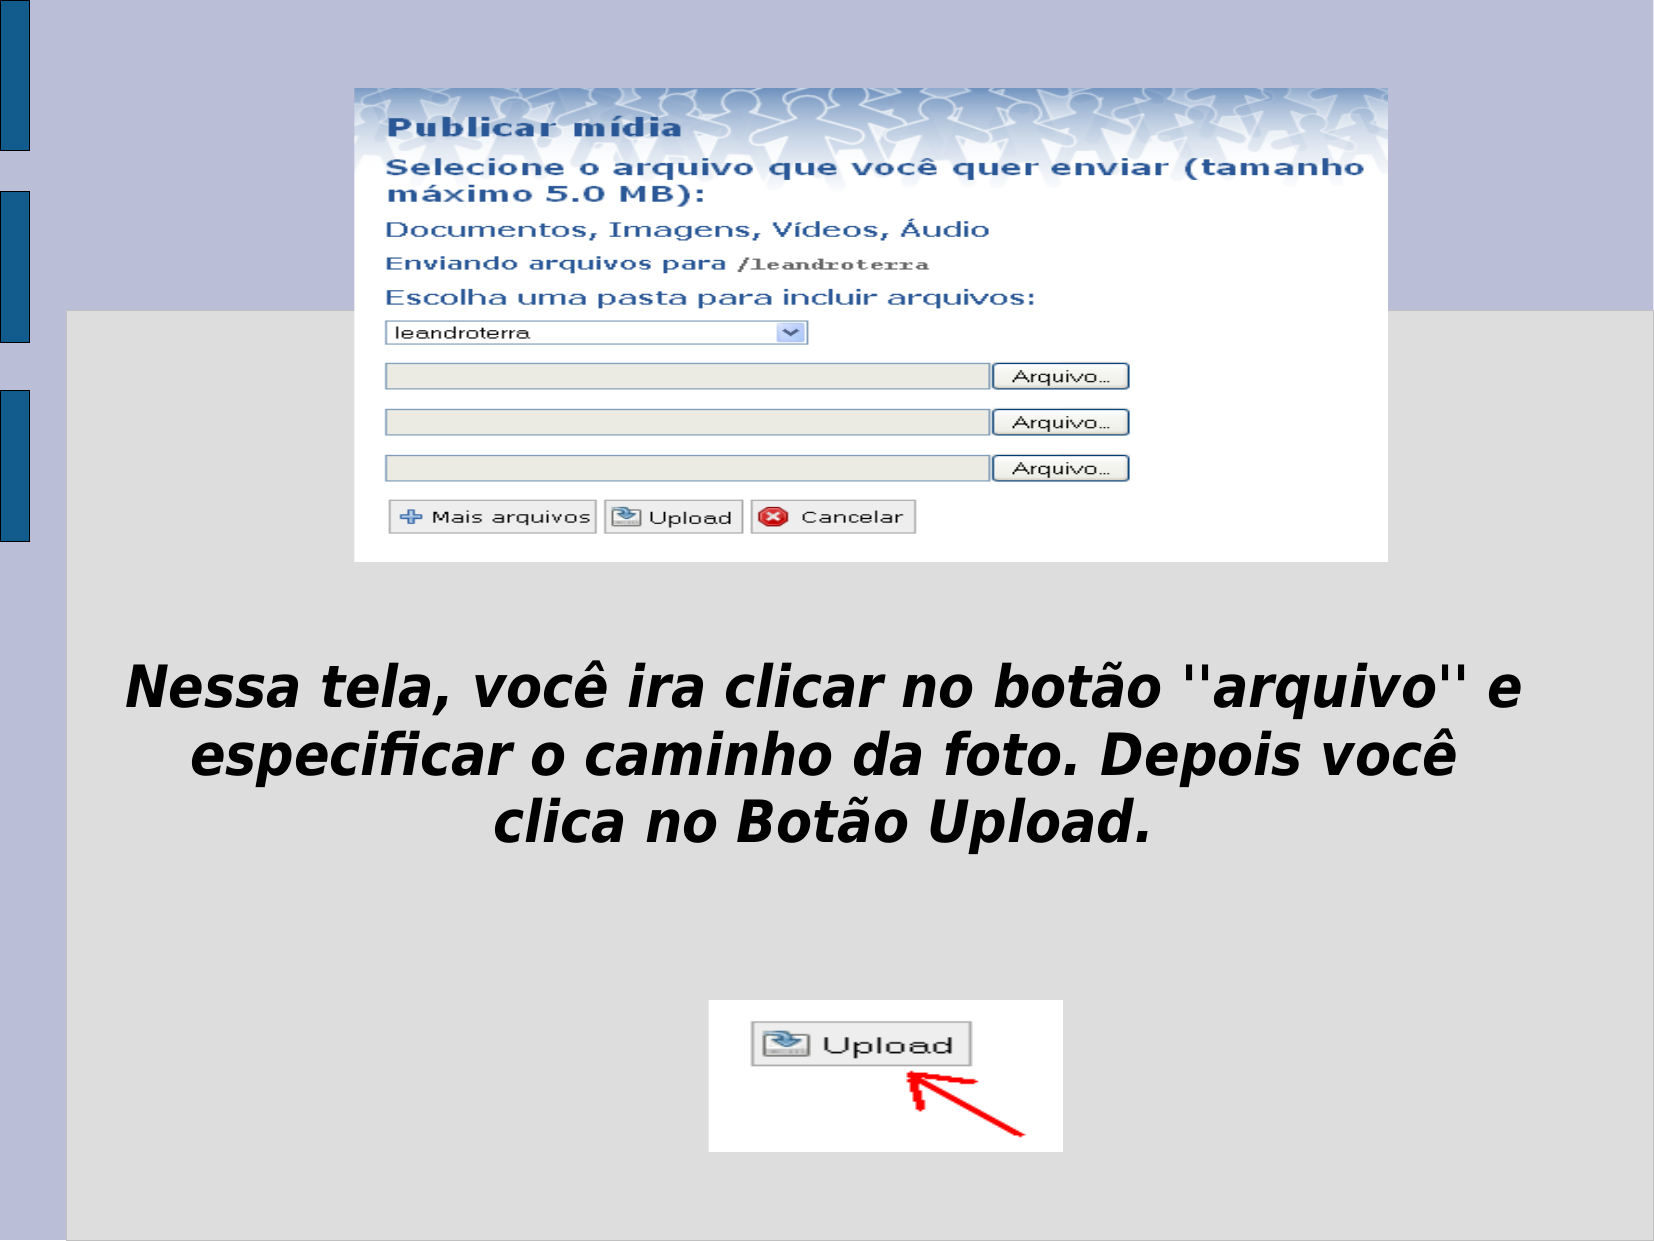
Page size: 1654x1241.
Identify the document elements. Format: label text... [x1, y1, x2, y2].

picture [354, 88, 1388, 562]
subtitle Nessa tela, você ira clicar no botão ''arquivo'' e especificar o caminho da foto. Depois você clica no Botão Upload. [118, 649, 1531, 861]
picture [708, 1000, 1063, 1152]
